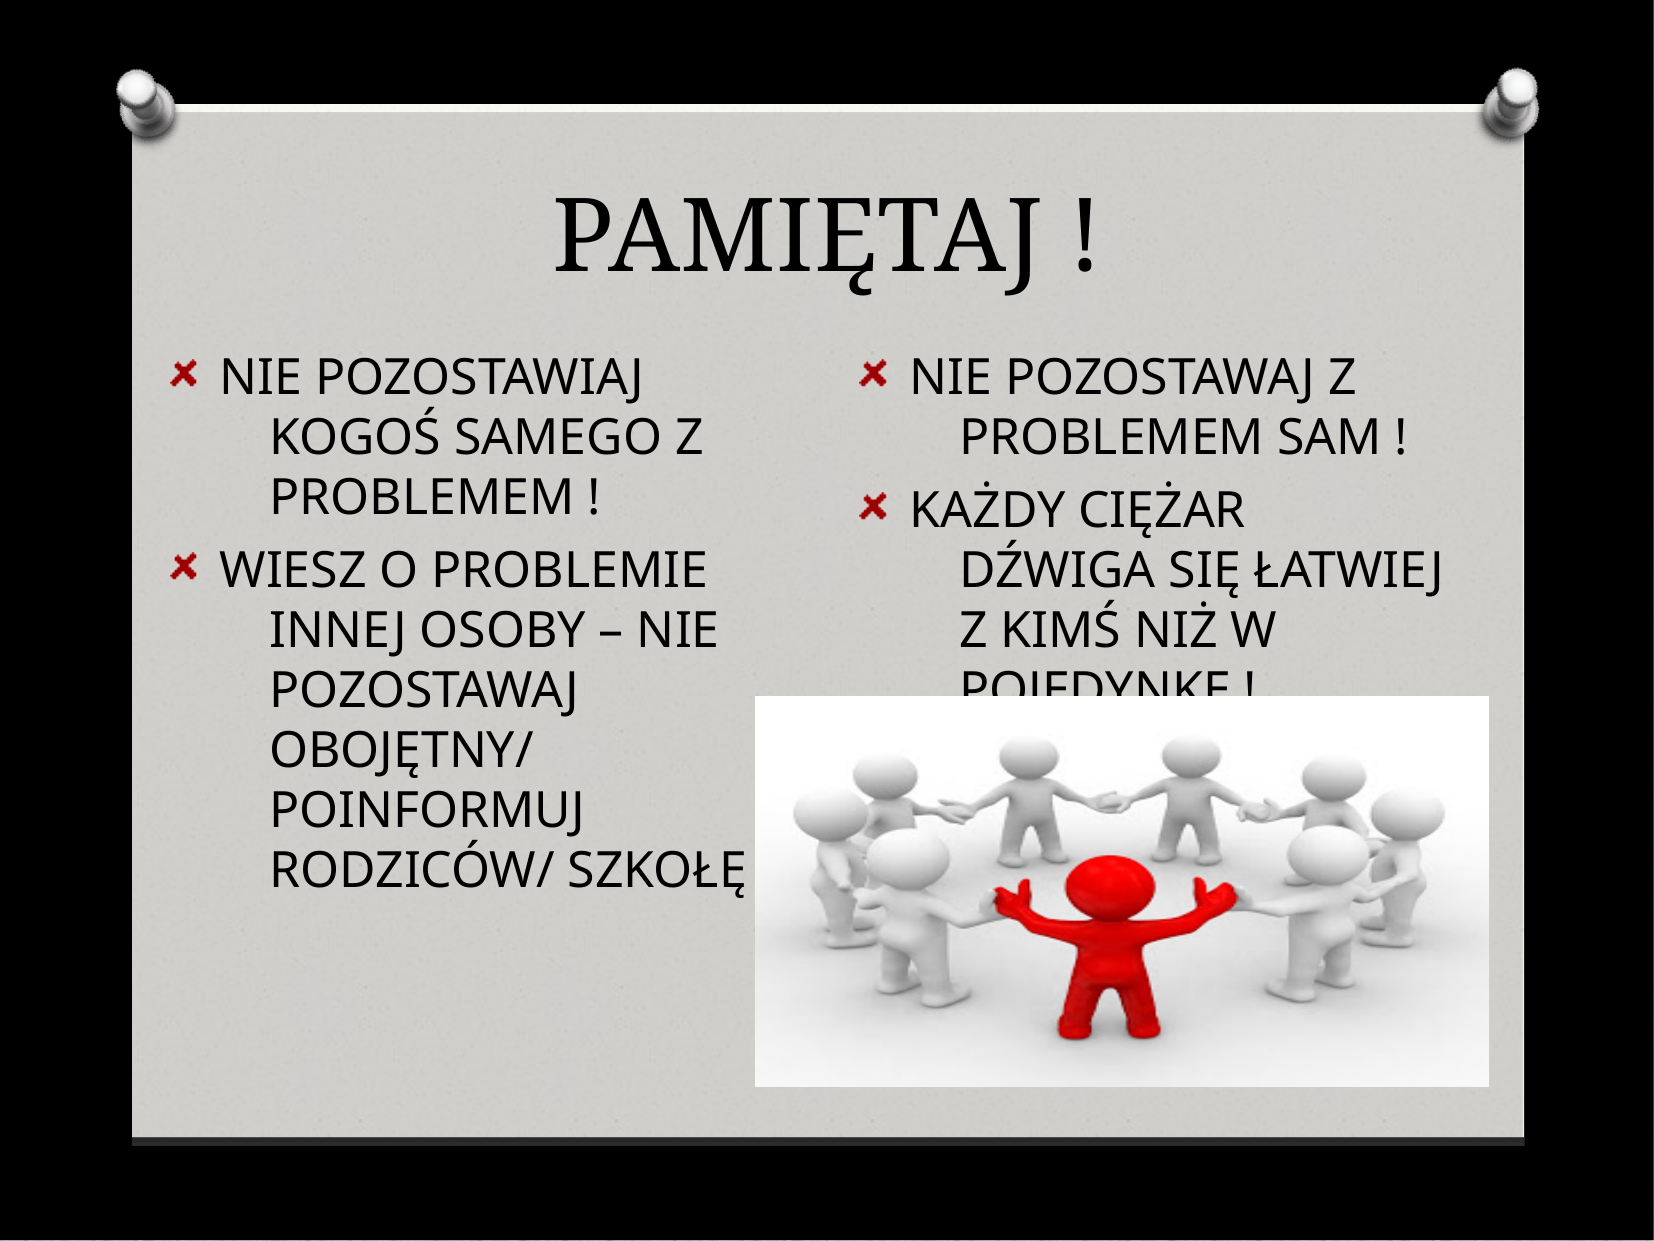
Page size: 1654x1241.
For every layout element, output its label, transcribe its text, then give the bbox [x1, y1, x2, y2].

title PAMIĘTAJ ! [198, 147, 1458, 313]
list NIE POZOSTAWIAJ KOGOŚ SAMEGO Z PROBLEMEM ! WIESZ O PROBLEMIE INNEJ OSOBY – NIE POZOSTAWAJ OBOJĘTNY/ POINFORMUJ RODZICÓW/ SZKOŁĘ ! [153, 336, 814, 1036]
list NIE POZOSTAWAJ Z PROBLEMEM SAM ! KAŻDY CIĘŻAR DŹWIGA SIĘ ŁATWIEJ Z KIMŚ NIŻ W POJEDYNKĘ ! [843, 1087, 1465, 1093]
picture [755, 696, 1489, 1087]
picture [1452, 38, 1586, 172]
list NIE POZOSTAWAJ Z PROBLEMEM SAM ! KAŻDY CIĘŻAR DŹWIGA SIĘ ŁATWIEJ Z KIMŚ NIŻ W POJEDYNKĘ ! [843, 336, 1465, 696]
picture [82, 32, 218, 169]
